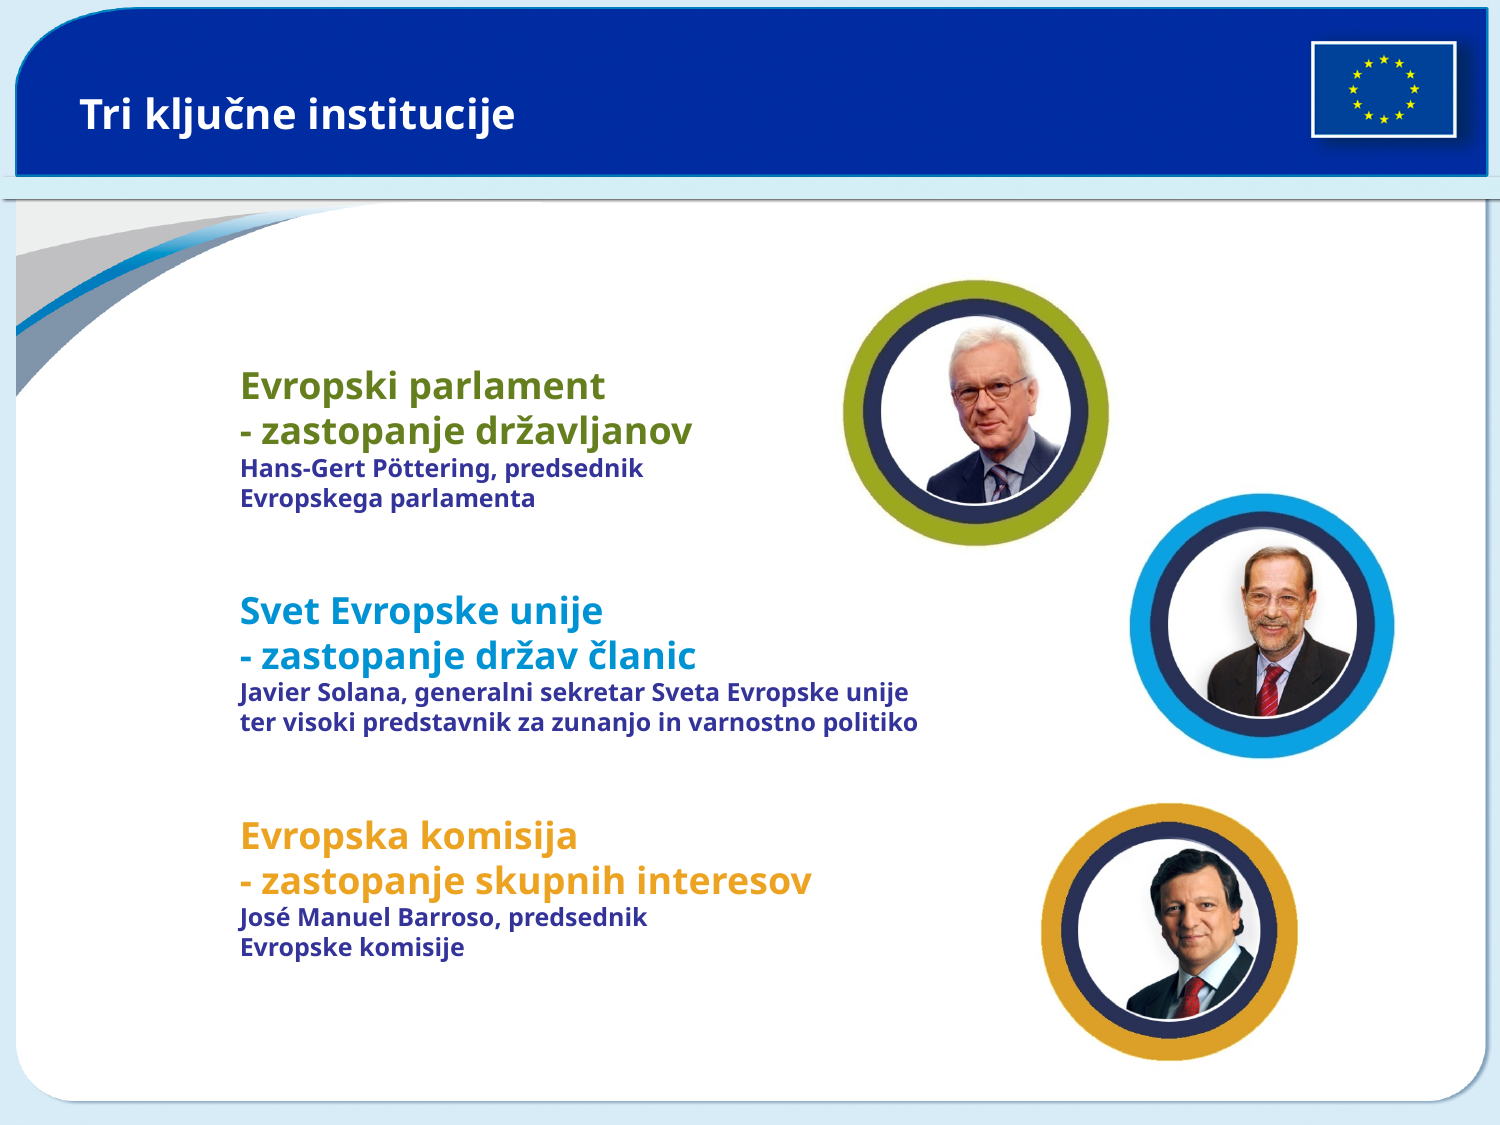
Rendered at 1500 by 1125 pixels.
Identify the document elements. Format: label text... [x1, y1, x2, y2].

picture [0, 0, 1500, 1125]
text_box Evropski parlament - zastopanje državljanov Hans-Gert Pöttering, predsednik Evropskega parlamenta Svet Evropske unije - zastopanje držav članic Javier Solana, generalni sekretar Sveta Evropske unije ter visoki predstavnik za zunanjo in varnostno politiko Evropska komisija - zastopanje skupnih interesov José Manuel Barroso, predsednik Evropske komisije [225, 302, 1100, 1059]
title Tri ključne institucije [64, 19, 1284, 207]
